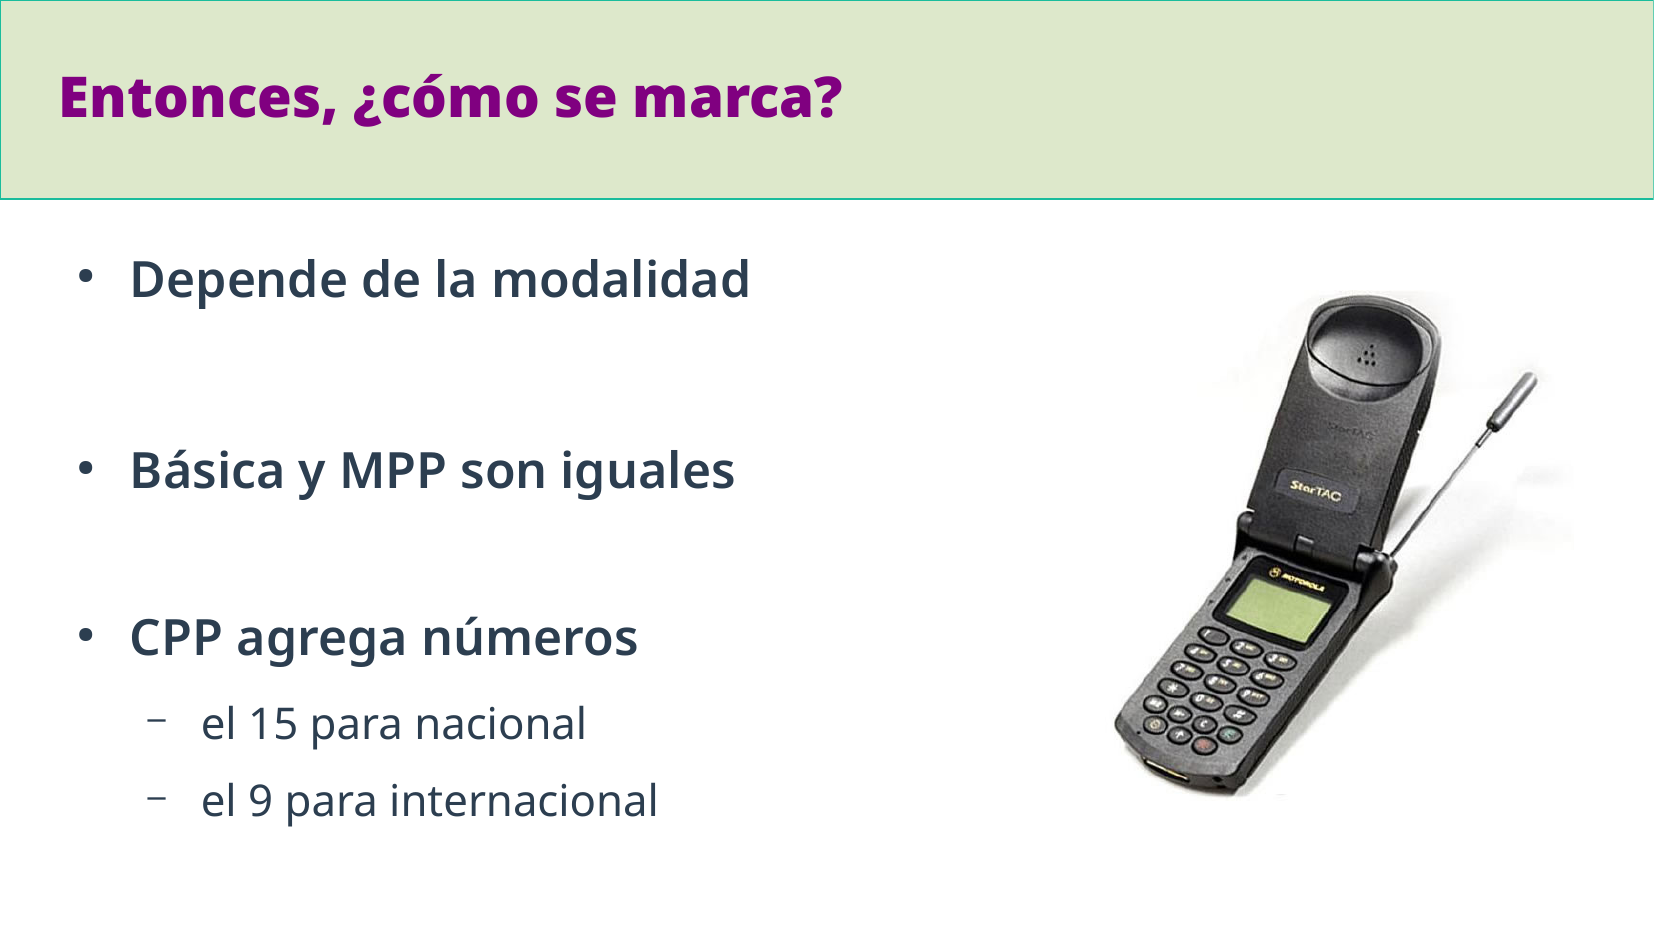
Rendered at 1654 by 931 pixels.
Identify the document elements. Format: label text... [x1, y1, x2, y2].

list Depende de la modalidad Básica y MPP son iguales CPP agrega números el 15 para nacional el 9 para internacional [59, 243, 1595, 864]
picture [1062, 265, 1574, 817]
title Entonces, ¿cómo se marca? [59, 37, 1595, 156]
